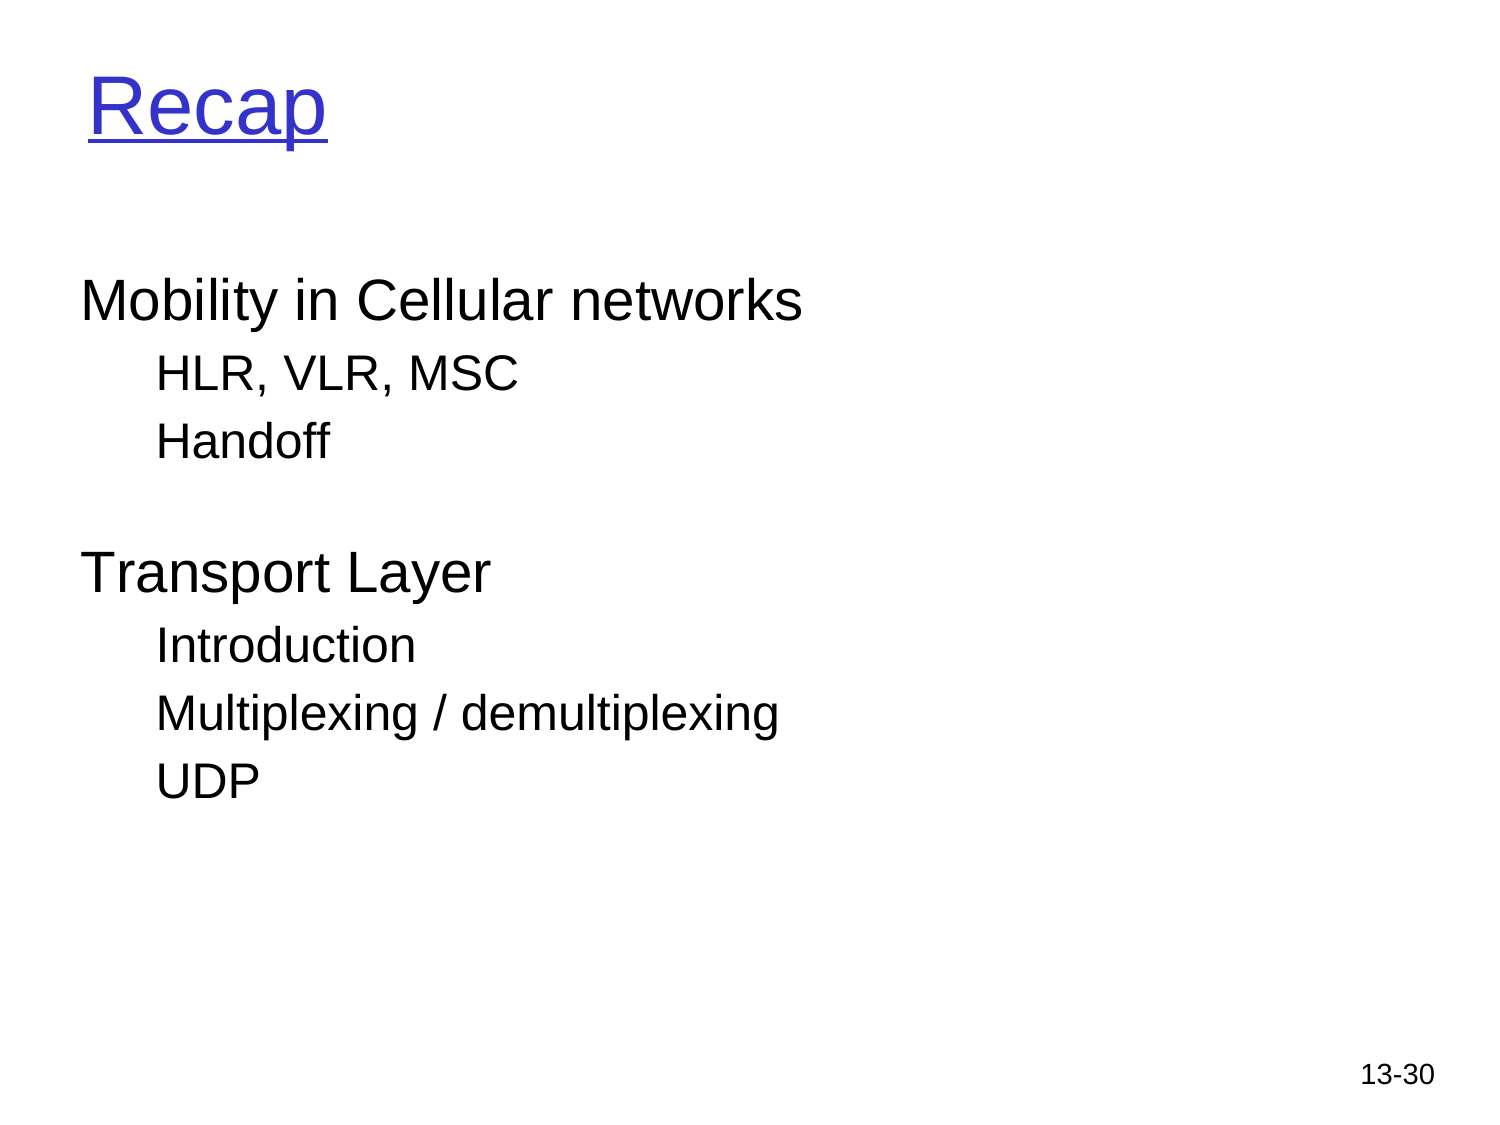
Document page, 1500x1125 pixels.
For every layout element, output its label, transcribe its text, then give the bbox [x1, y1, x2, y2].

title Recap [87, 23, 1363, 188]
list Mobility in Cellular networks HLR, VLR, MSC Handoff Transport Layer Introduction Multiplexing / demultiplexing UDP [80, 267, 1356, 1031]
